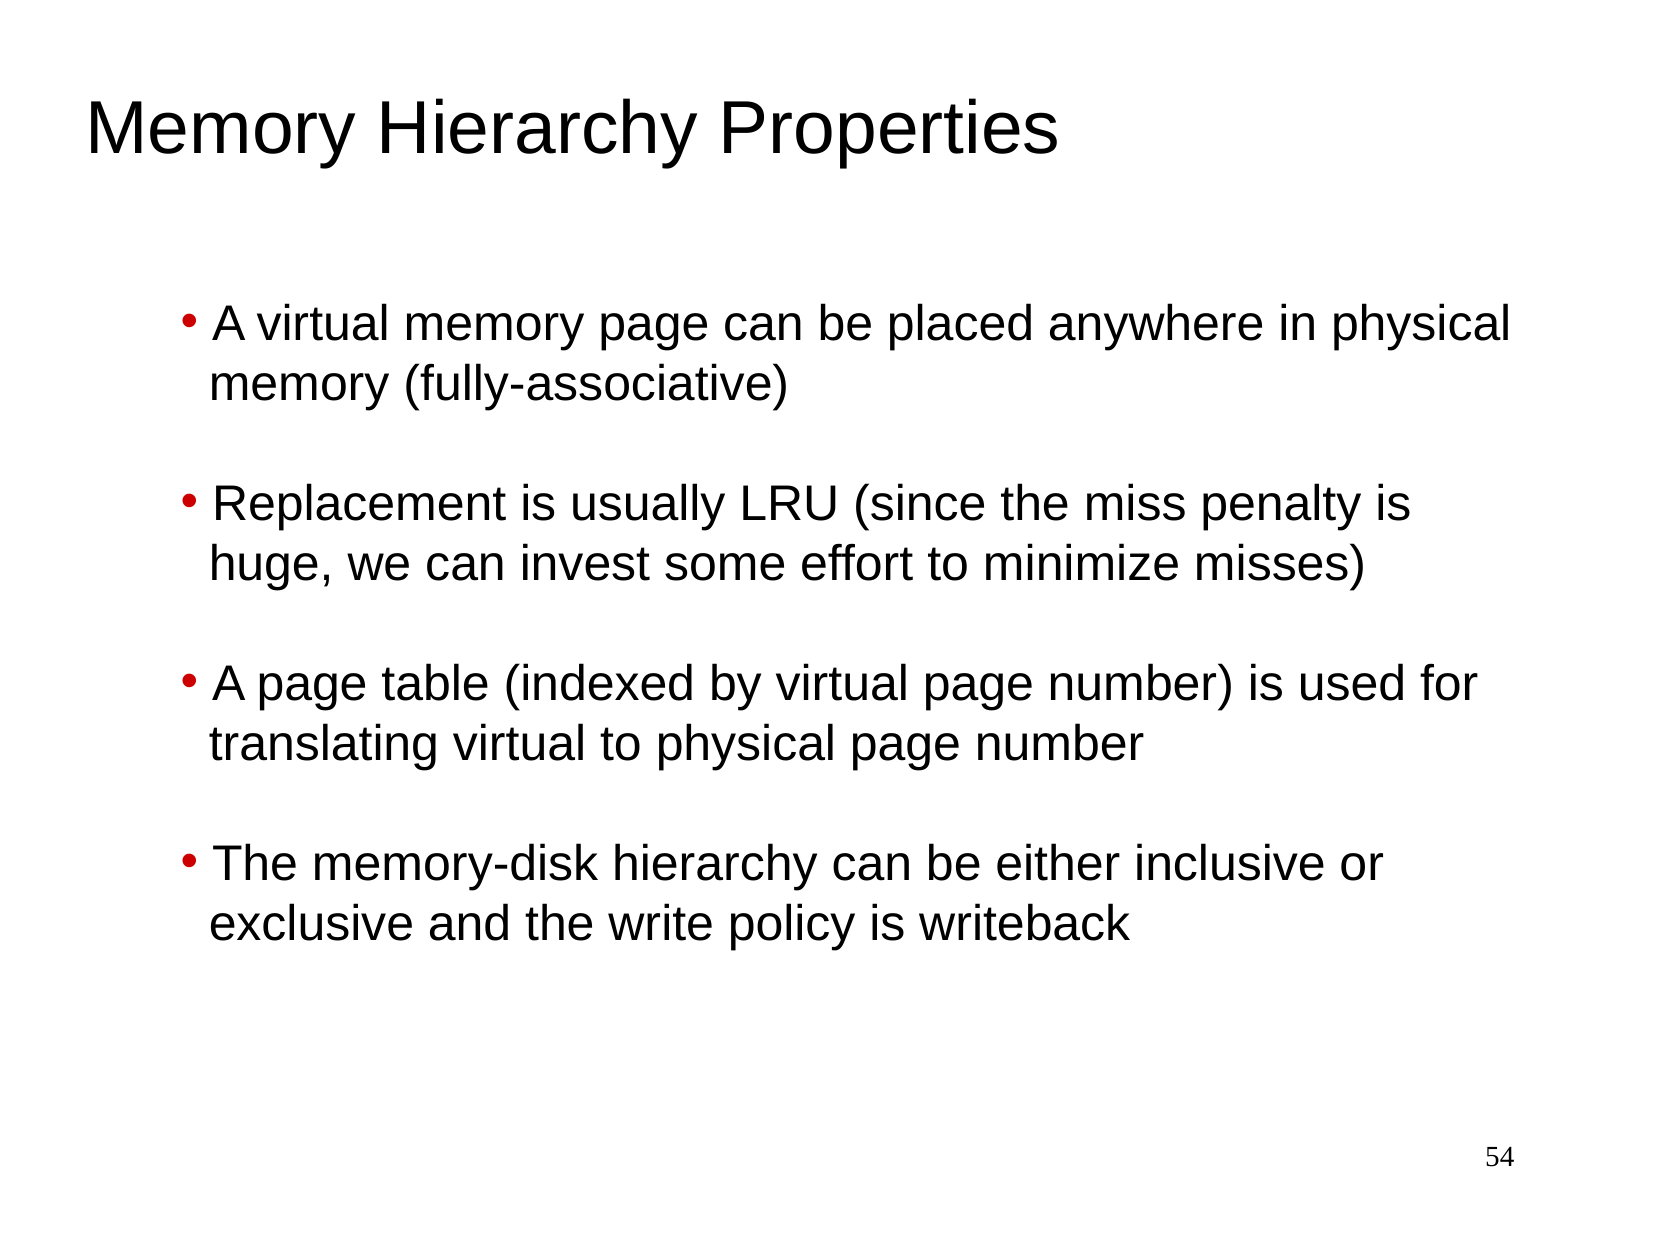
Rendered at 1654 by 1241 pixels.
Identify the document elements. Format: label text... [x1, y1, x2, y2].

text_box Memory Hierarchy Properties [70, 71, 1077, 177]
text_box <number> [1184, 1129, 1530, 1213]
text_box A virtual memory page can be placed anywhere in physical memory (fully-associative) Replacement is usually LRU (since the miss penalty is huge, we can invest some effort to minimize misses) A page table (indexed by virtual page number) is used for translating virtual to physical page number The memory-disk hierarchy can be either inclusive or exclusive and the write policy is writeback [165, 282, 1528, 959]
